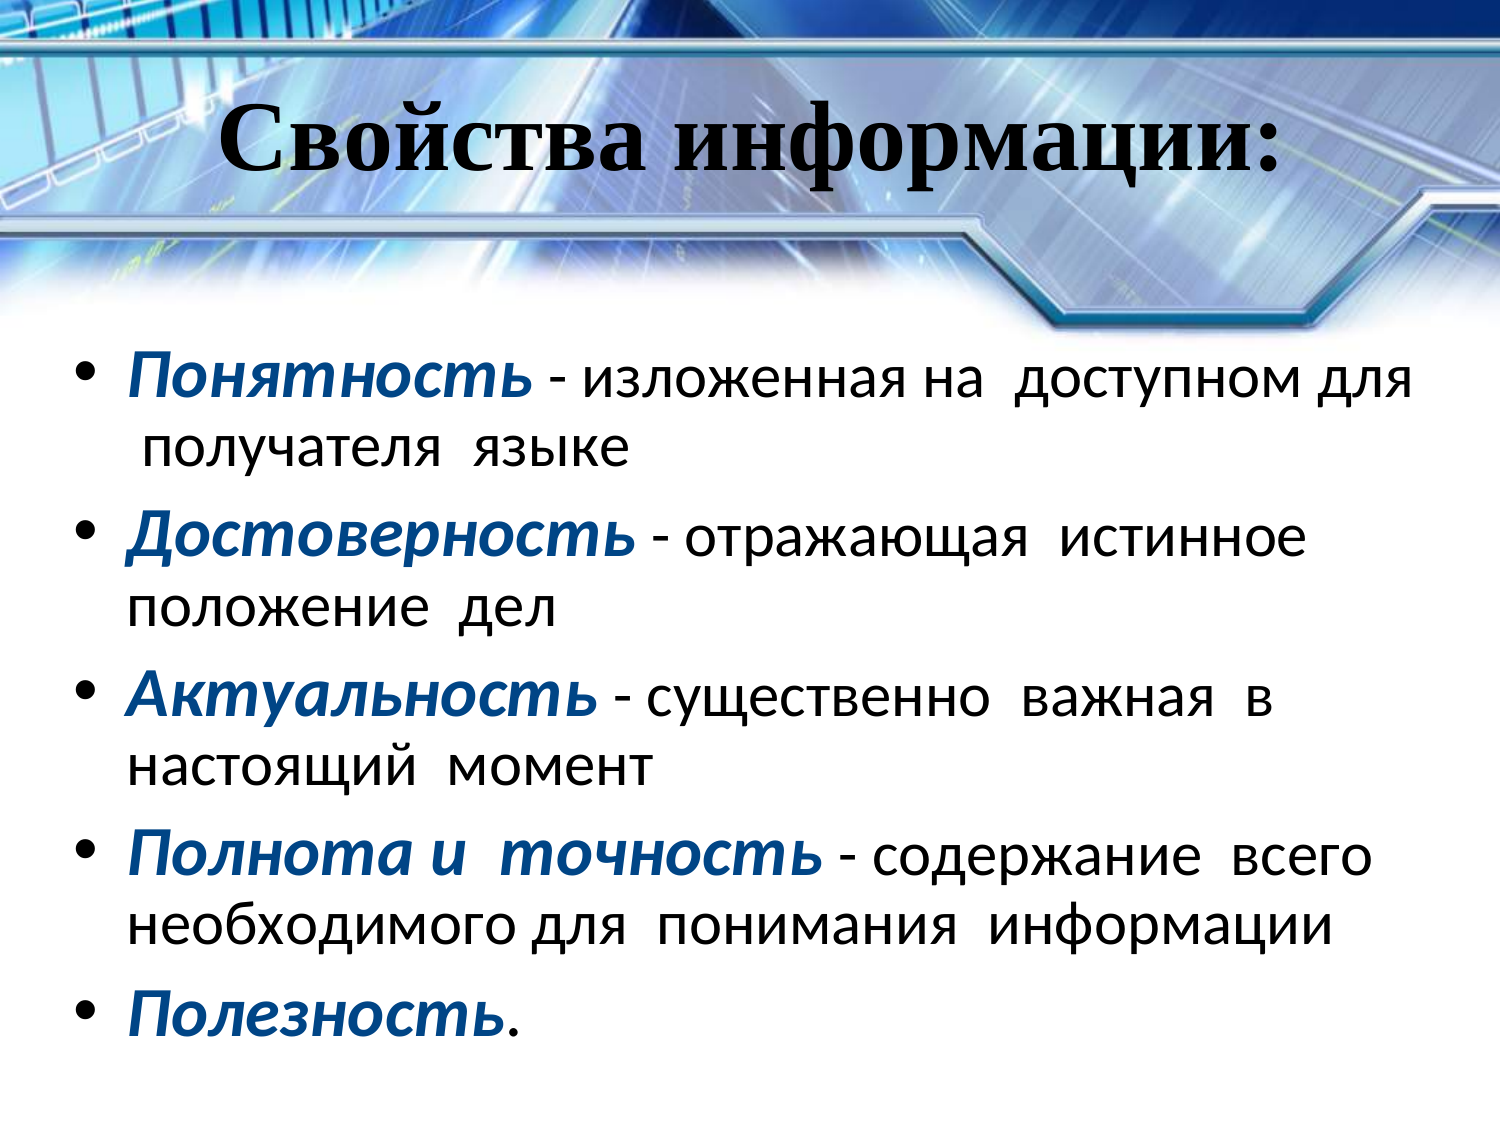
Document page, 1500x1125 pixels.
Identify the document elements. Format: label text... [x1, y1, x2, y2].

title Свойства информации: [76, 36, 1427, 225]
picture [0, 0, 1500, 1125]
list Понятность - изложенная на доступном для получателя языке Достоверность - отражающая истинное положение дел Актуальность - существенно важная в настоящий момент Полнота и точность - содержание всего необходимого для понимания информации Полезность. [59, 329, 1444, 1072]
